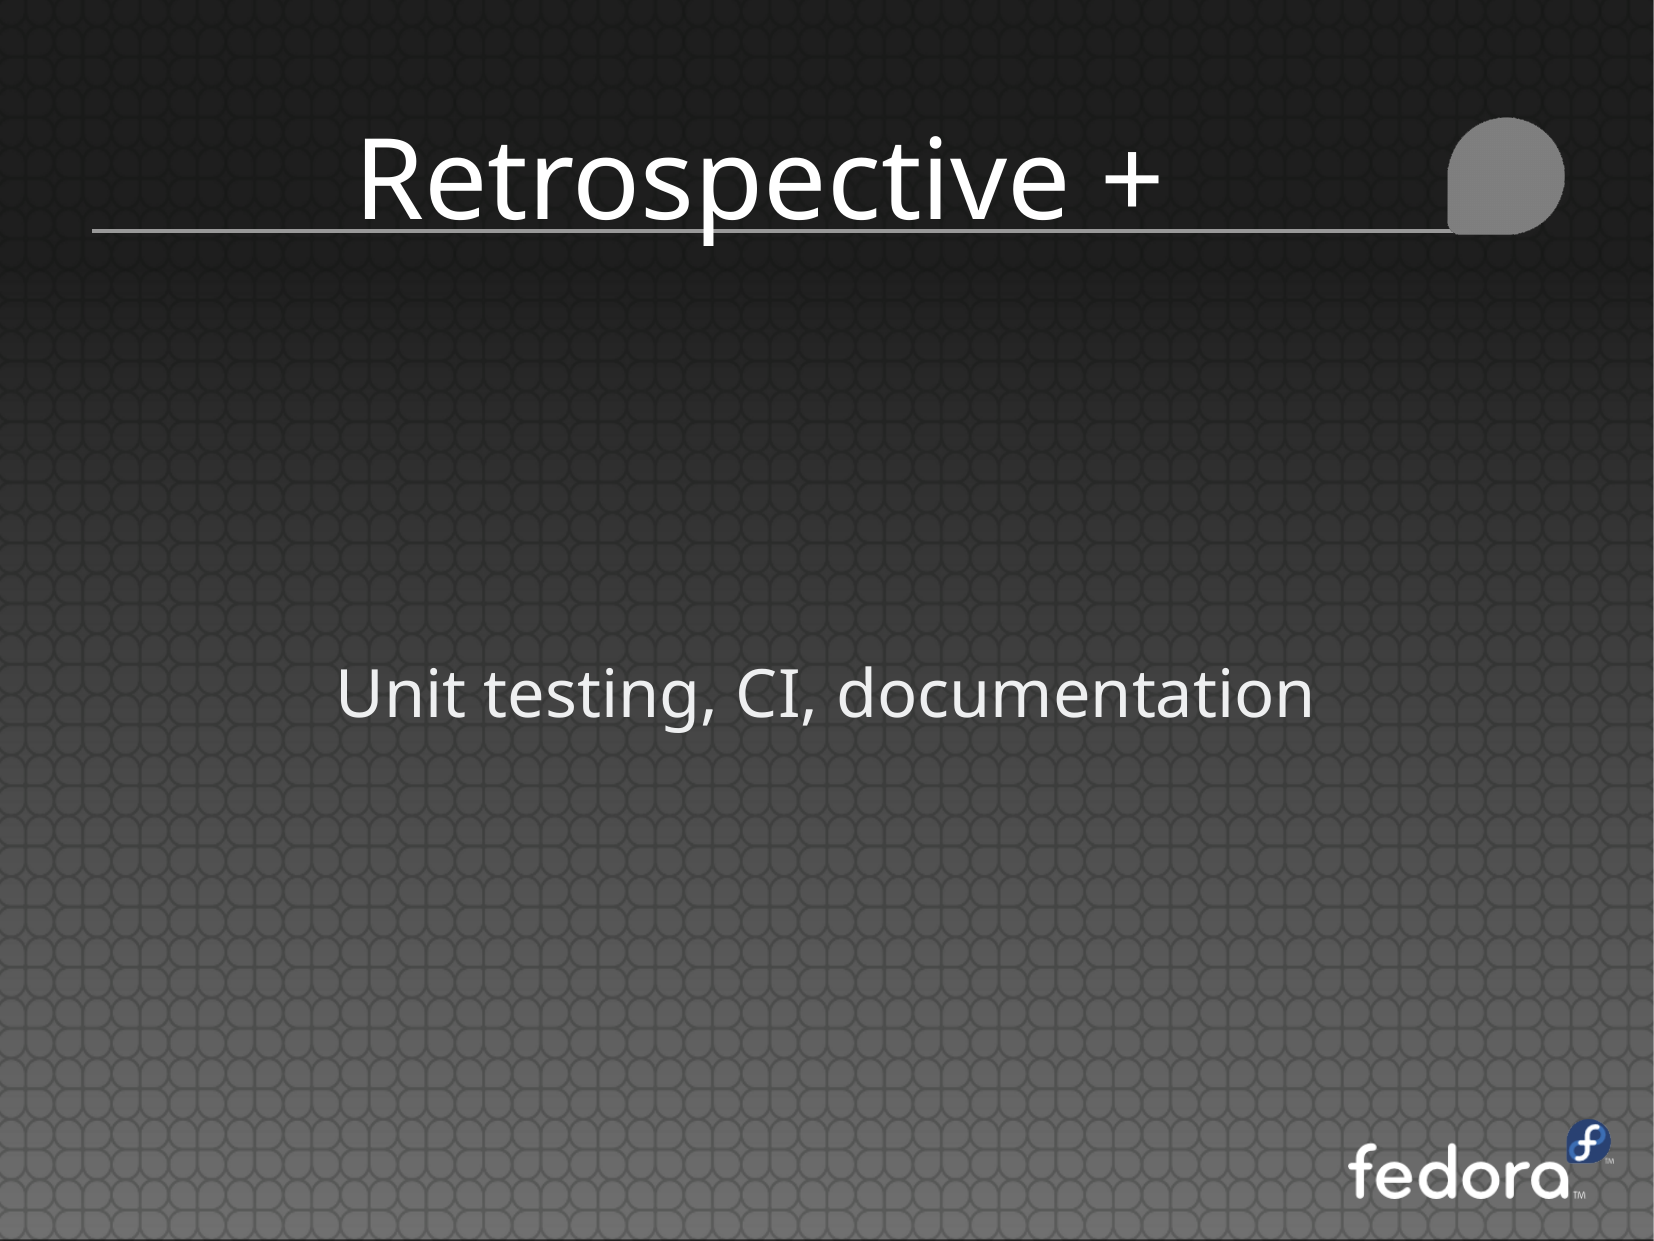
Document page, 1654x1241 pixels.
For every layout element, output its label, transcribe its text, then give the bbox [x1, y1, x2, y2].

picture [0, 0, 1654, 1241]
list Unit testing, CI, documentation [82, 290, 1571, 1094]
title Retrospective + [94, 100, 1426, 251]
